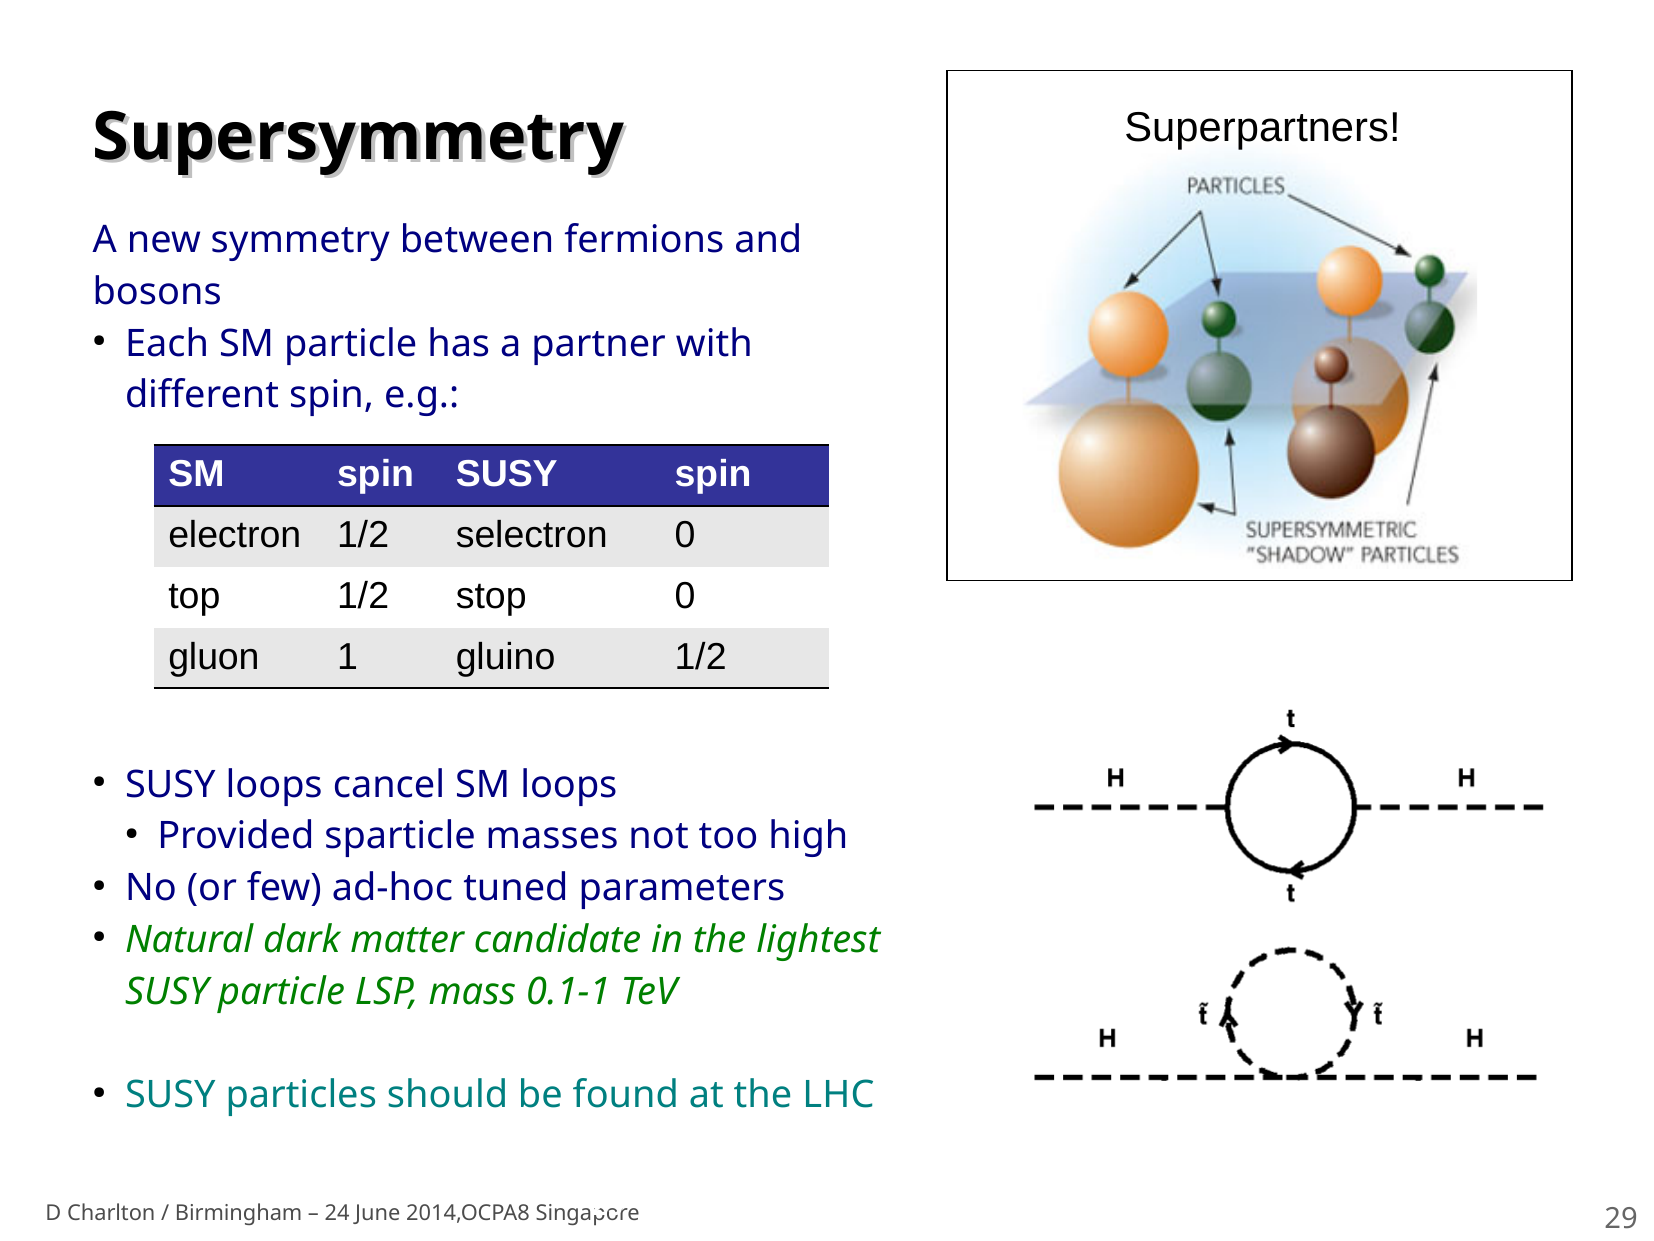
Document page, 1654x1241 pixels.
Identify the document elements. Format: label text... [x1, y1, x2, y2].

table_header SM [154, 446, 322, 505]
table_cell selectron [441, 507, 660, 567]
picture [1021, 139, 1478, 569]
text_box Supersymmetry [78, 80, 947, 174]
table_cell 1/2 [322, 567, 441, 628]
table_cell stop [441, 567, 660, 628]
table_cell 1/2 [660, 628, 829, 687]
picture [991, 685, 1592, 1153]
table_header spin [322, 446, 441, 505]
table_header SUSY [441, 446, 660, 505]
table_cell 1/2 [322, 507, 441, 567]
table_cell 0 [660, 567, 829, 628]
list A new symmetry between fermions and bosons Each SM particle has a partner with different spin, e.g.: SUSY loops cancel SM loops Provided sparticle masses not too high No (or few) ad-hoc tuned parameters Natural dark matter candidate in the lightest SUSY particle LSP, mass 0.1-1 TeV SUSY particles should be found at the LHC [86, 204, 923, 1142]
table_cell gluon [154, 628, 322, 687]
text_box Superpartners! [1109, 91, 1427, 158]
table_cell 1 [322, 628, 441, 687]
table_cell electron [154, 507, 322, 567]
table_cell 0 [660, 507, 829, 567]
table_cell gluino [441, 628, 660, 687]
table_cell top [154, 567, 322, 628]
text_box <number> [550, 1179, 639, 1241]
table_header spin [660, 446, 829, 505]
text_box [947, 70, 1572, 581]
